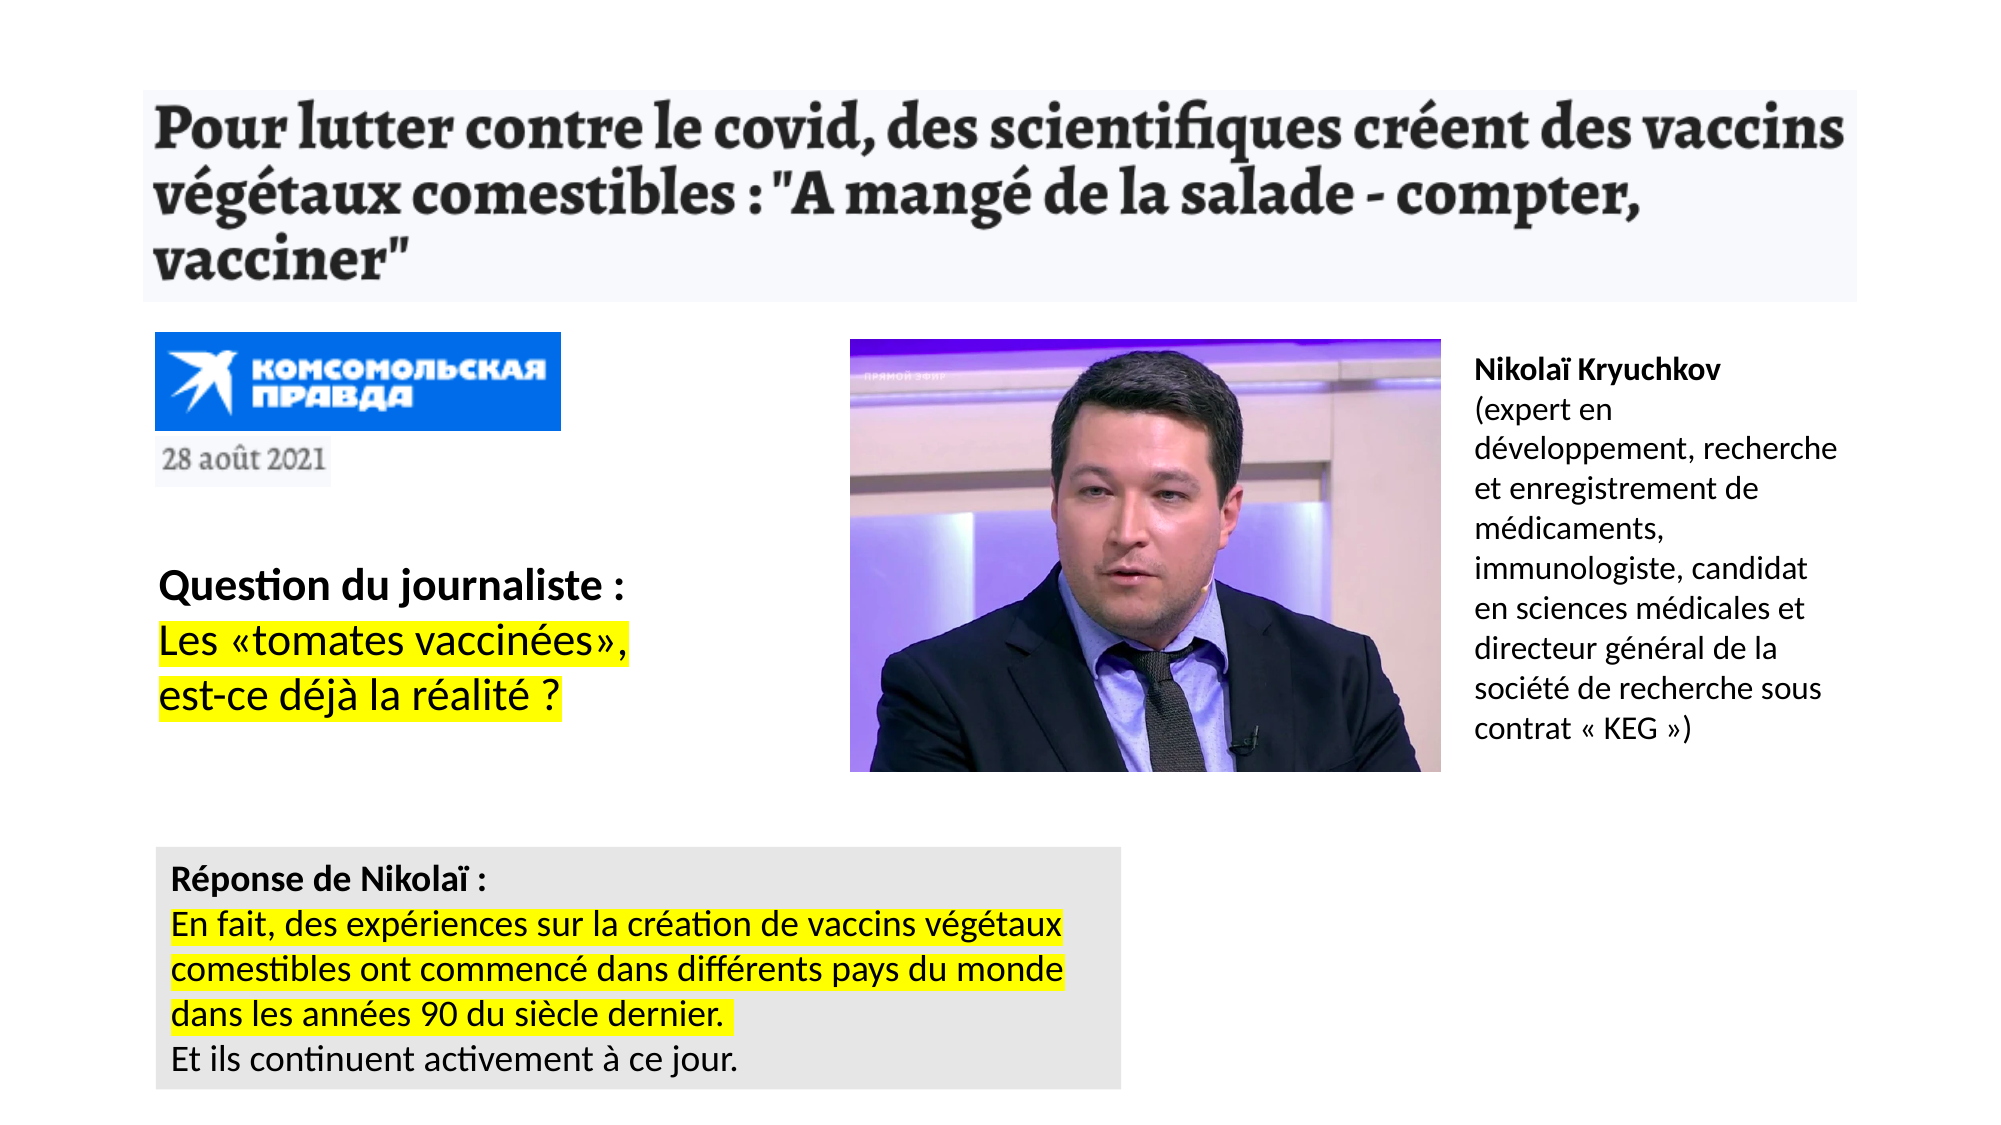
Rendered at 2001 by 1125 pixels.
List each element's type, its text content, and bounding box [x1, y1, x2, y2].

text_box Réponse de Nikolaï : En fait, des expériences sur la création de vaccins végétaux comestibles ont commencé dans différents pays du monde dans les années 90 du siècle dernier. Et ils continuent activement à ce jour. [155, 846, 1122, 1090]
picture [143, 90, 1857, 302]
picture [155, 436, 331, 487]
picture [155, 332, 561, 431]
text_box Question du journaliste : Les «tomates vaccinées», est-ce déjà la réalité ? [143, 547, 659, 730]
picture [850, 339, 1441, 772]
text_box Nikolaï Kryuchkov (expert en développement, recherche et enregistrement de médicaments, immunologiste, candidat en sciences médicales et directeur général de la société de recherche sous contrat « KEG ») [1459, 339, 1857, 759]
